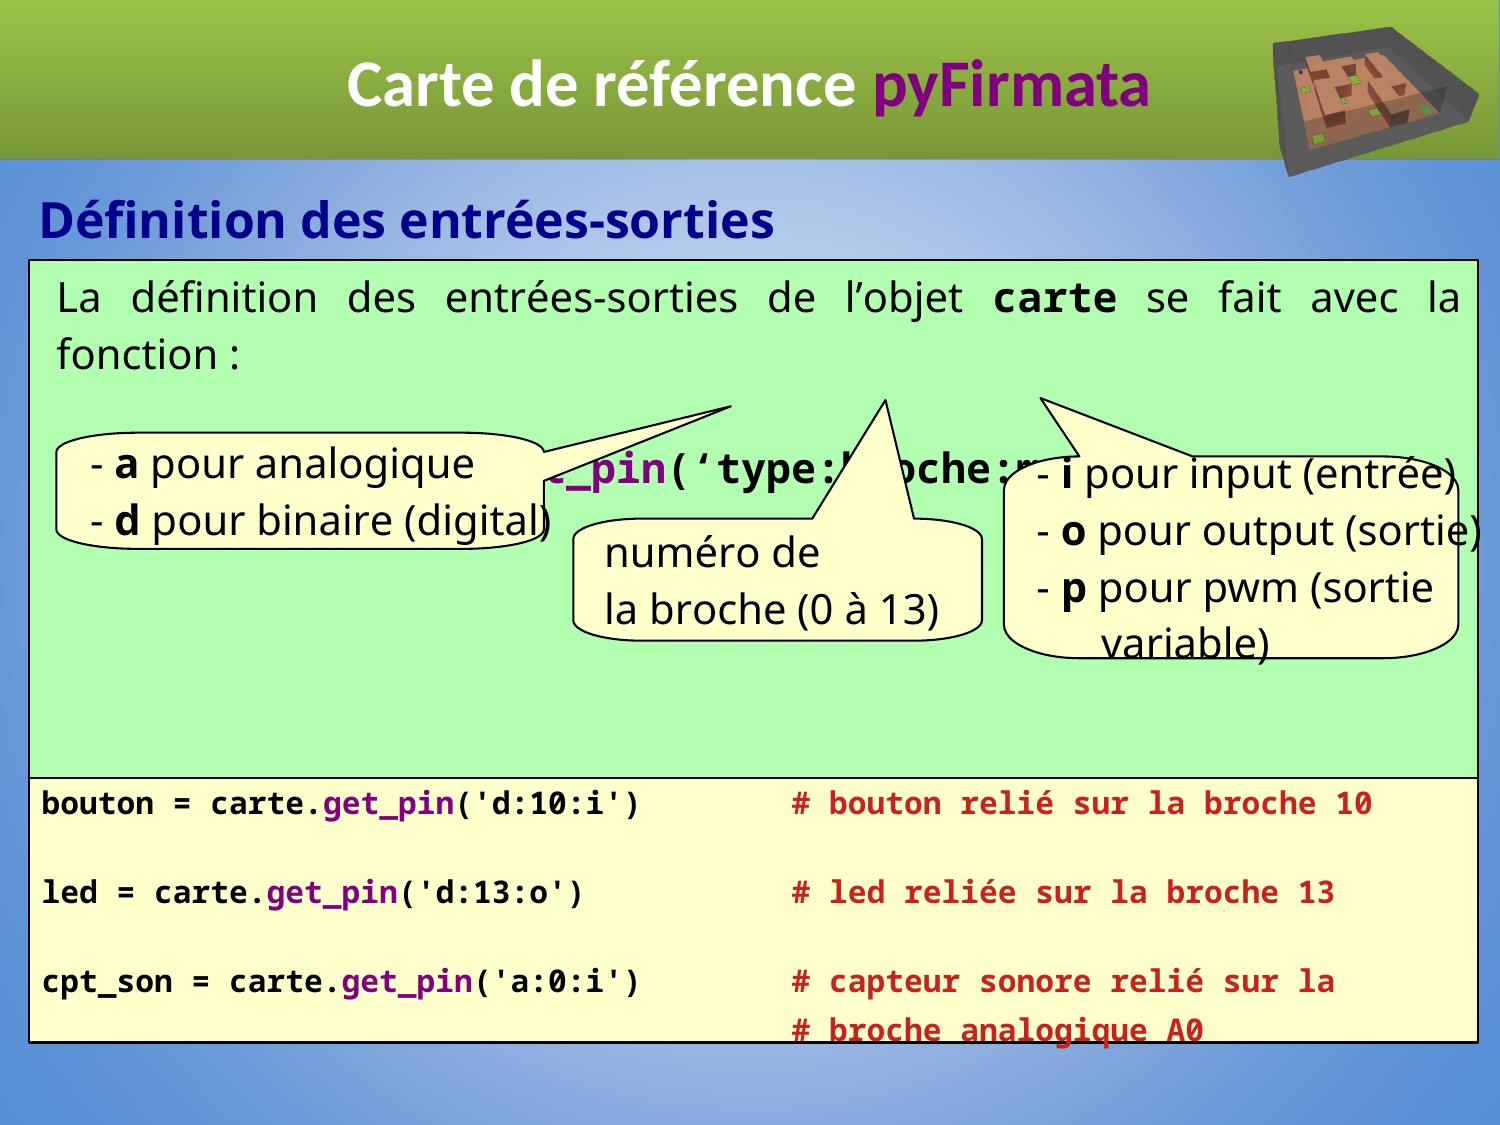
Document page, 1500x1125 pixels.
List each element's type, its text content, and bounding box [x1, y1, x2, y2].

text_box La définition des entrées-sorties de l’objet carte se fait avec la fonction : carte.get_pin(‘type:broche:mode’). Le mode pwm ne s’applique uniquement aux sorties binaires 3, 5, 6, 9,10 et 11 (carte UNO). [28, 259, 1478, 777]
text_box - a pour analogique - d pour binaire (digital) [56, 406, 731, 549]
picture [0, 27, 1500, 1125]
text_box bouton = carte.get_pin('d:10:i') # bouton relié sur la broche 10 led = carte.get_pin('d:13:o') # led reliée sur la broche 13 cpt_son = carte.get_pin('a:0:i') # capteur sonore relié sur la # broche analogique A0 [28, 777, 1478, 1043]
text_box Carte de référence pyFirmata [0, 0, 1500, 159]
text_box - i pour input (entrée) - o pour output (sortie) - p pour pwm (sortie variable) [1003, 398, 1459, 659]
text_box Définition des entrées-sorties [38, 185, 1471, 259]
text_box numéro de la broche (0 à 13) [573, 400, 982, 641]
